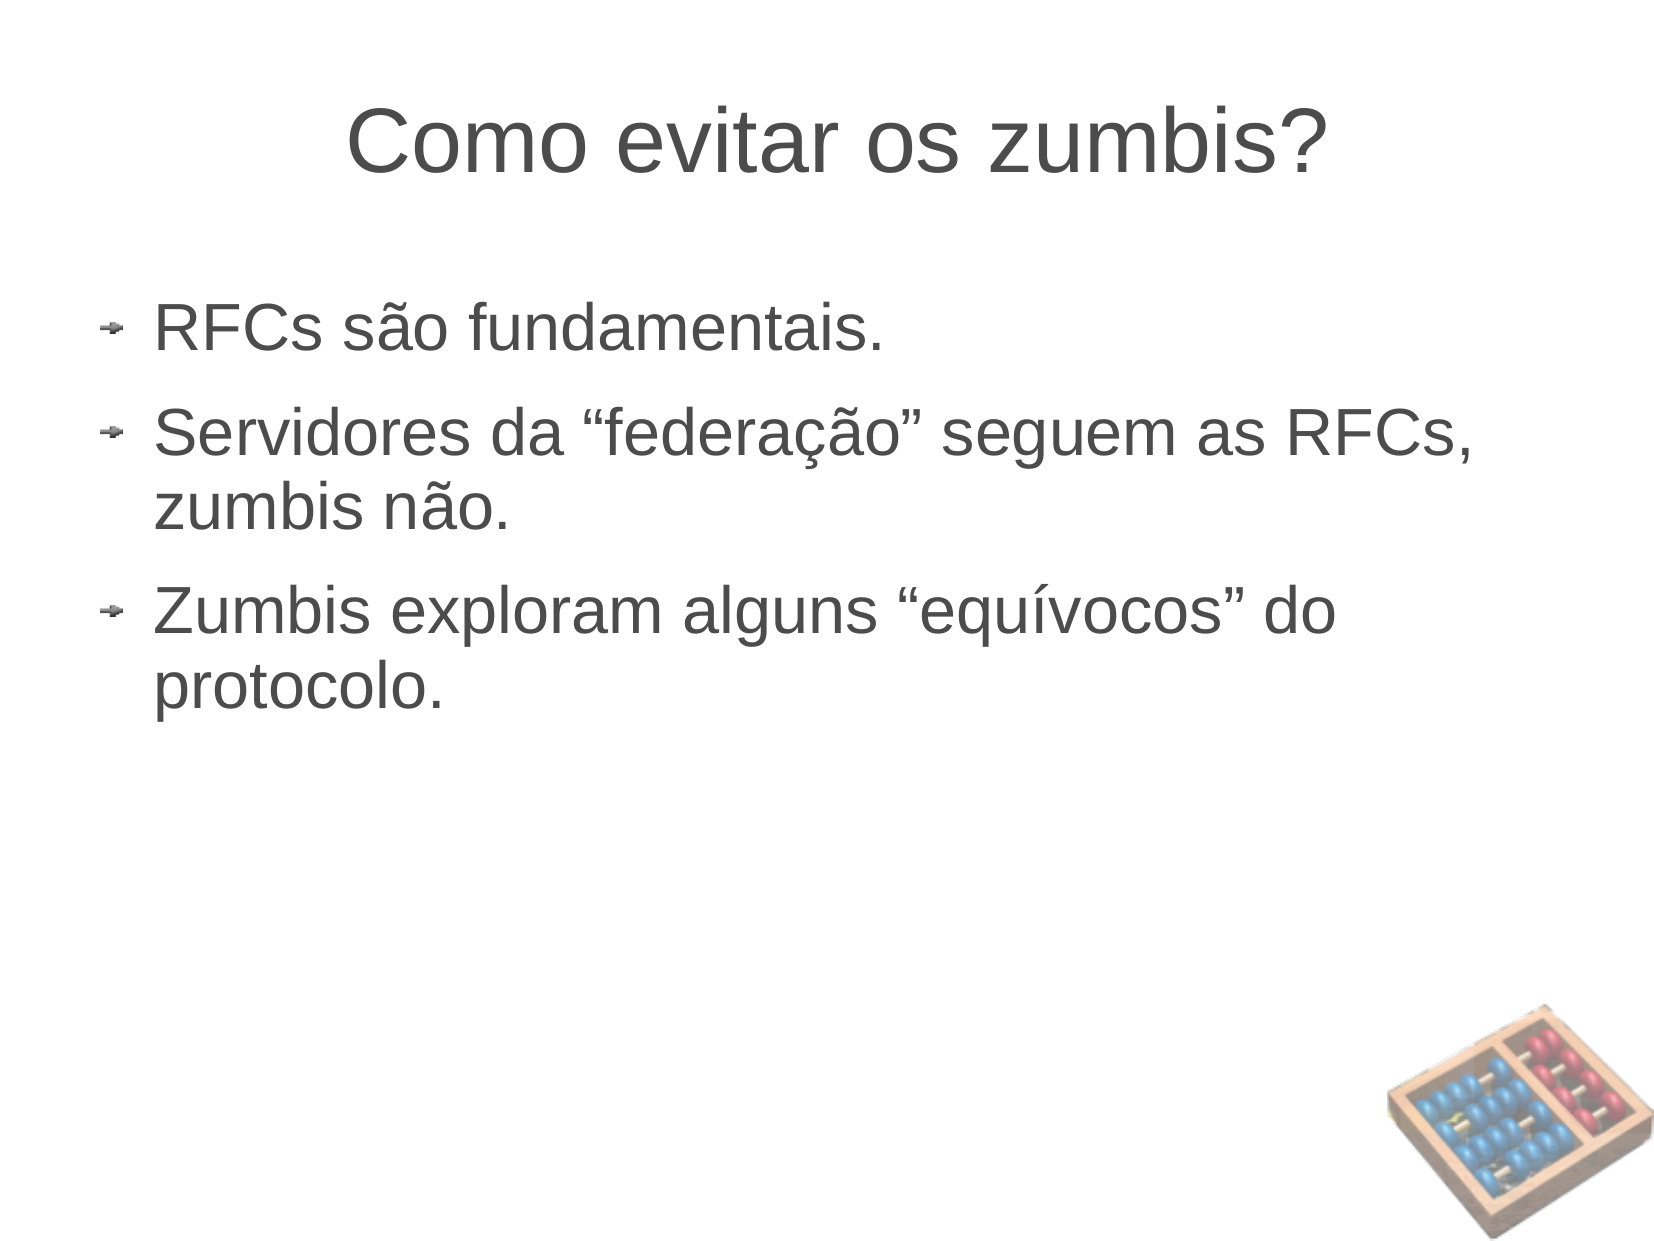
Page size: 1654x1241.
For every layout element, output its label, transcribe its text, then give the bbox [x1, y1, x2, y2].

title Como evitar os zumbis? [75, 37, 1601, 245]
list RFCs são fundamentais. Servidores da “federação” seguem as RFCs, zumbis não. Zumbis exploram alguns “equívocos” do protocolo. [82, 290, 1571, 1109]
